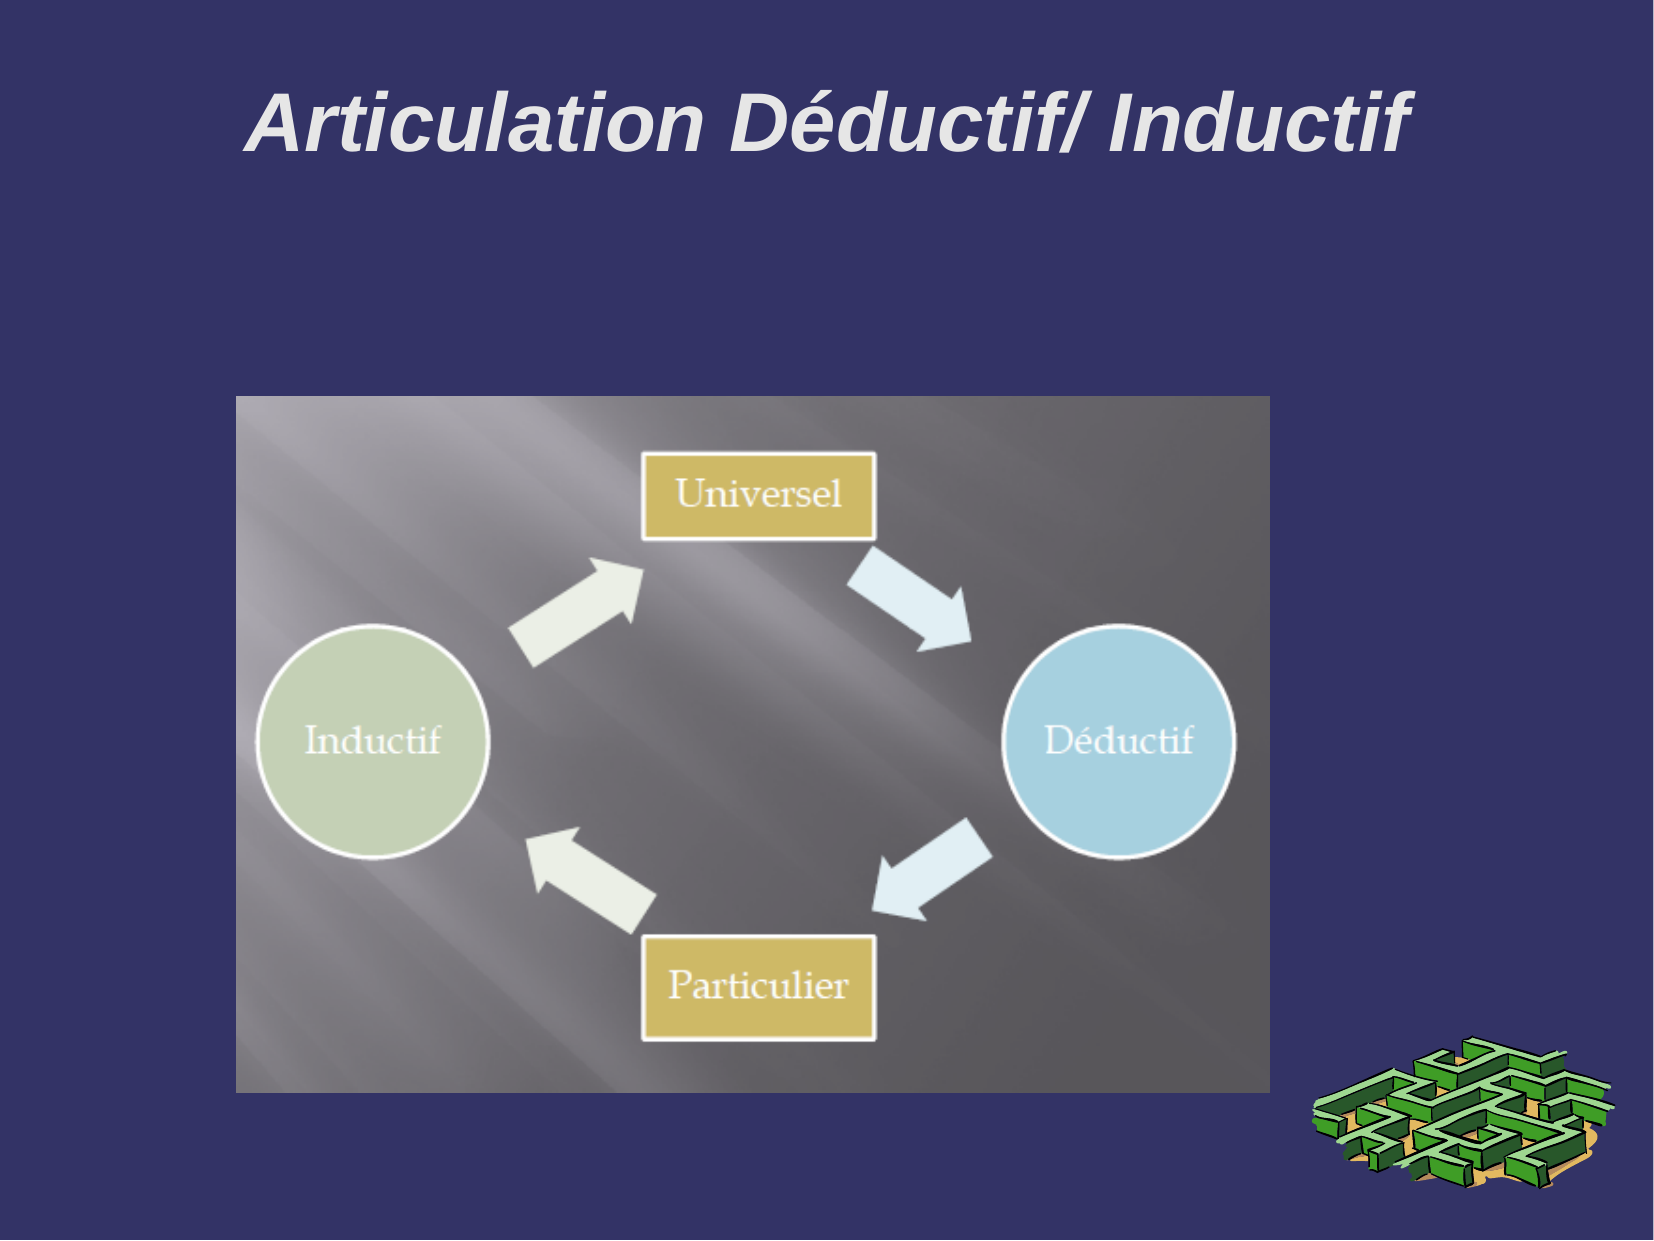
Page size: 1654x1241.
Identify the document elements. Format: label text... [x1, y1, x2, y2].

picture [236, 396, 1270, 1093]
title Articulation Déductif/ Inductif [121, 19, 1534, 227]
